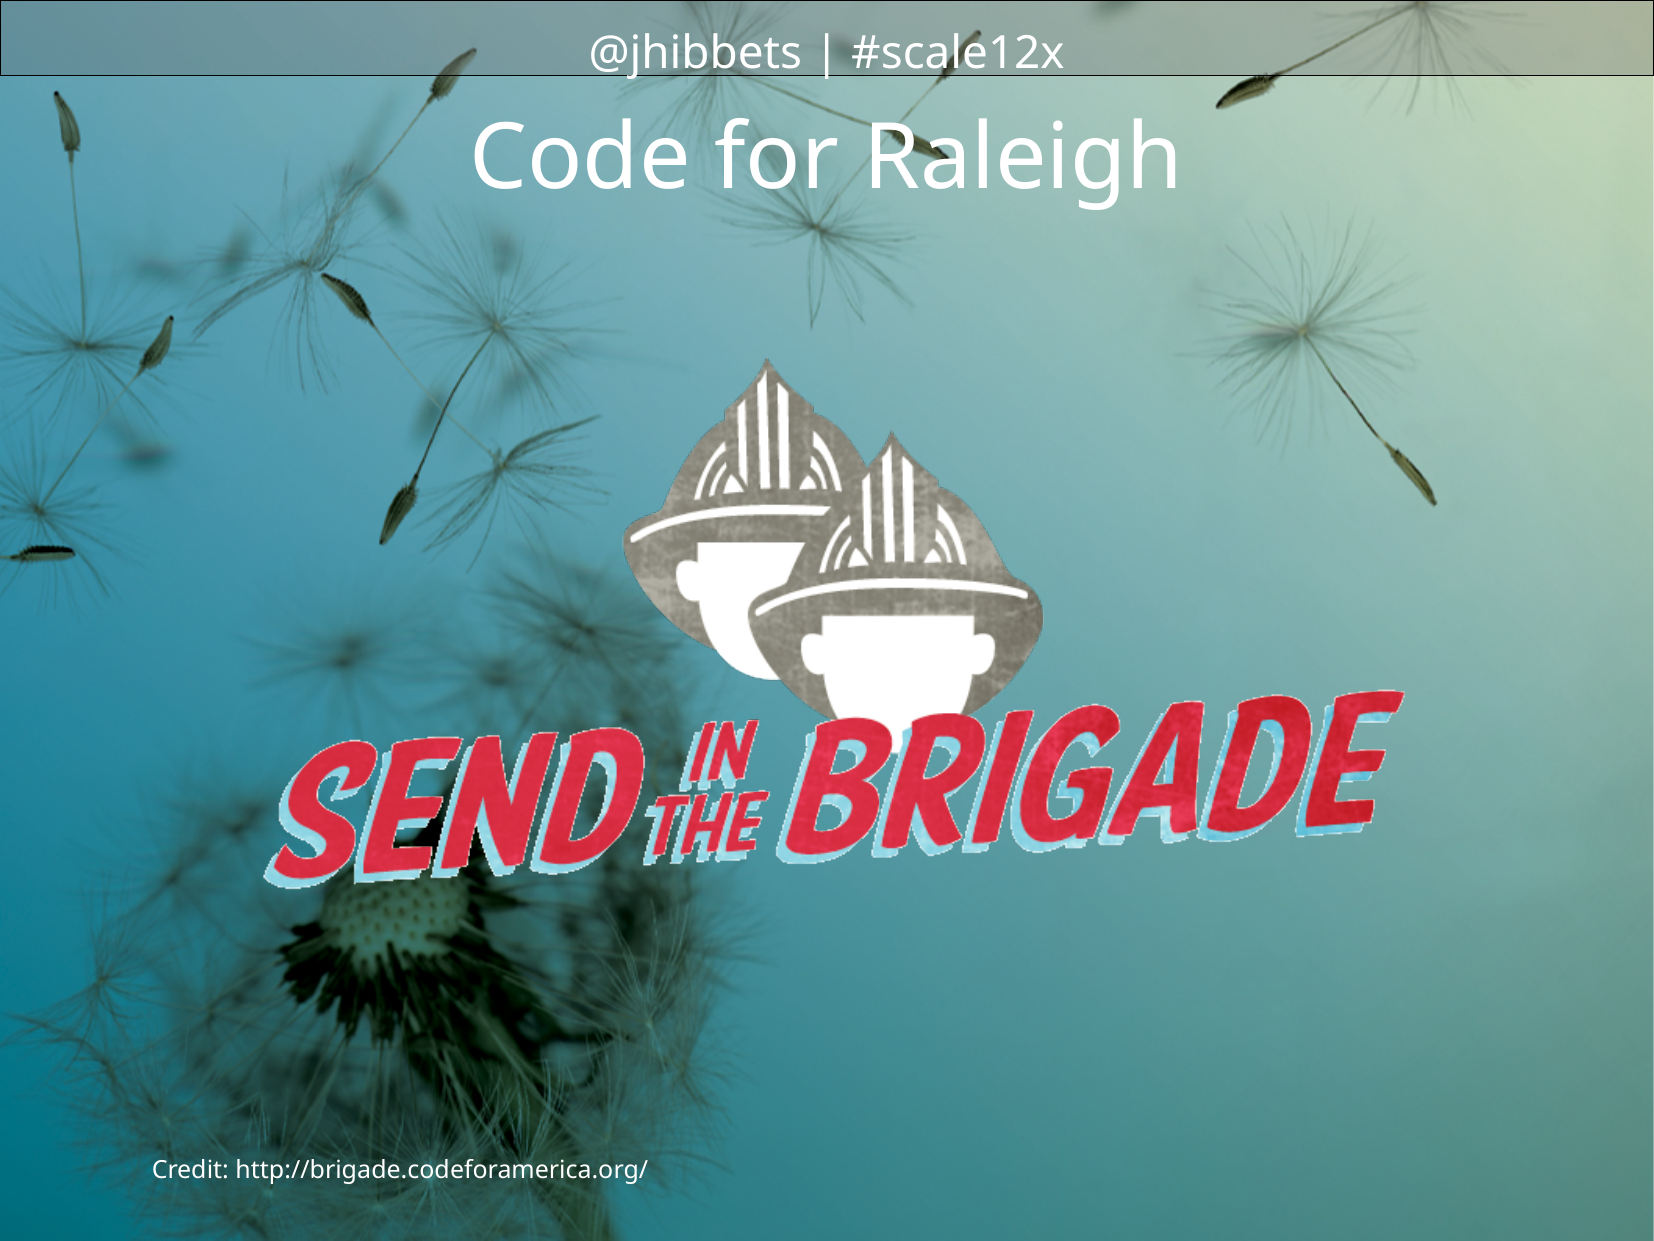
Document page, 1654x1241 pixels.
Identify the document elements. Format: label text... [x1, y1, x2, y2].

picture [0, 76, 1654, 1241]
text_box Credit: http://brigade.codeforamerica.org/ [137, 1144, 671, 1188]
title Code for Raleigh [82, 49, 1571, 257]
